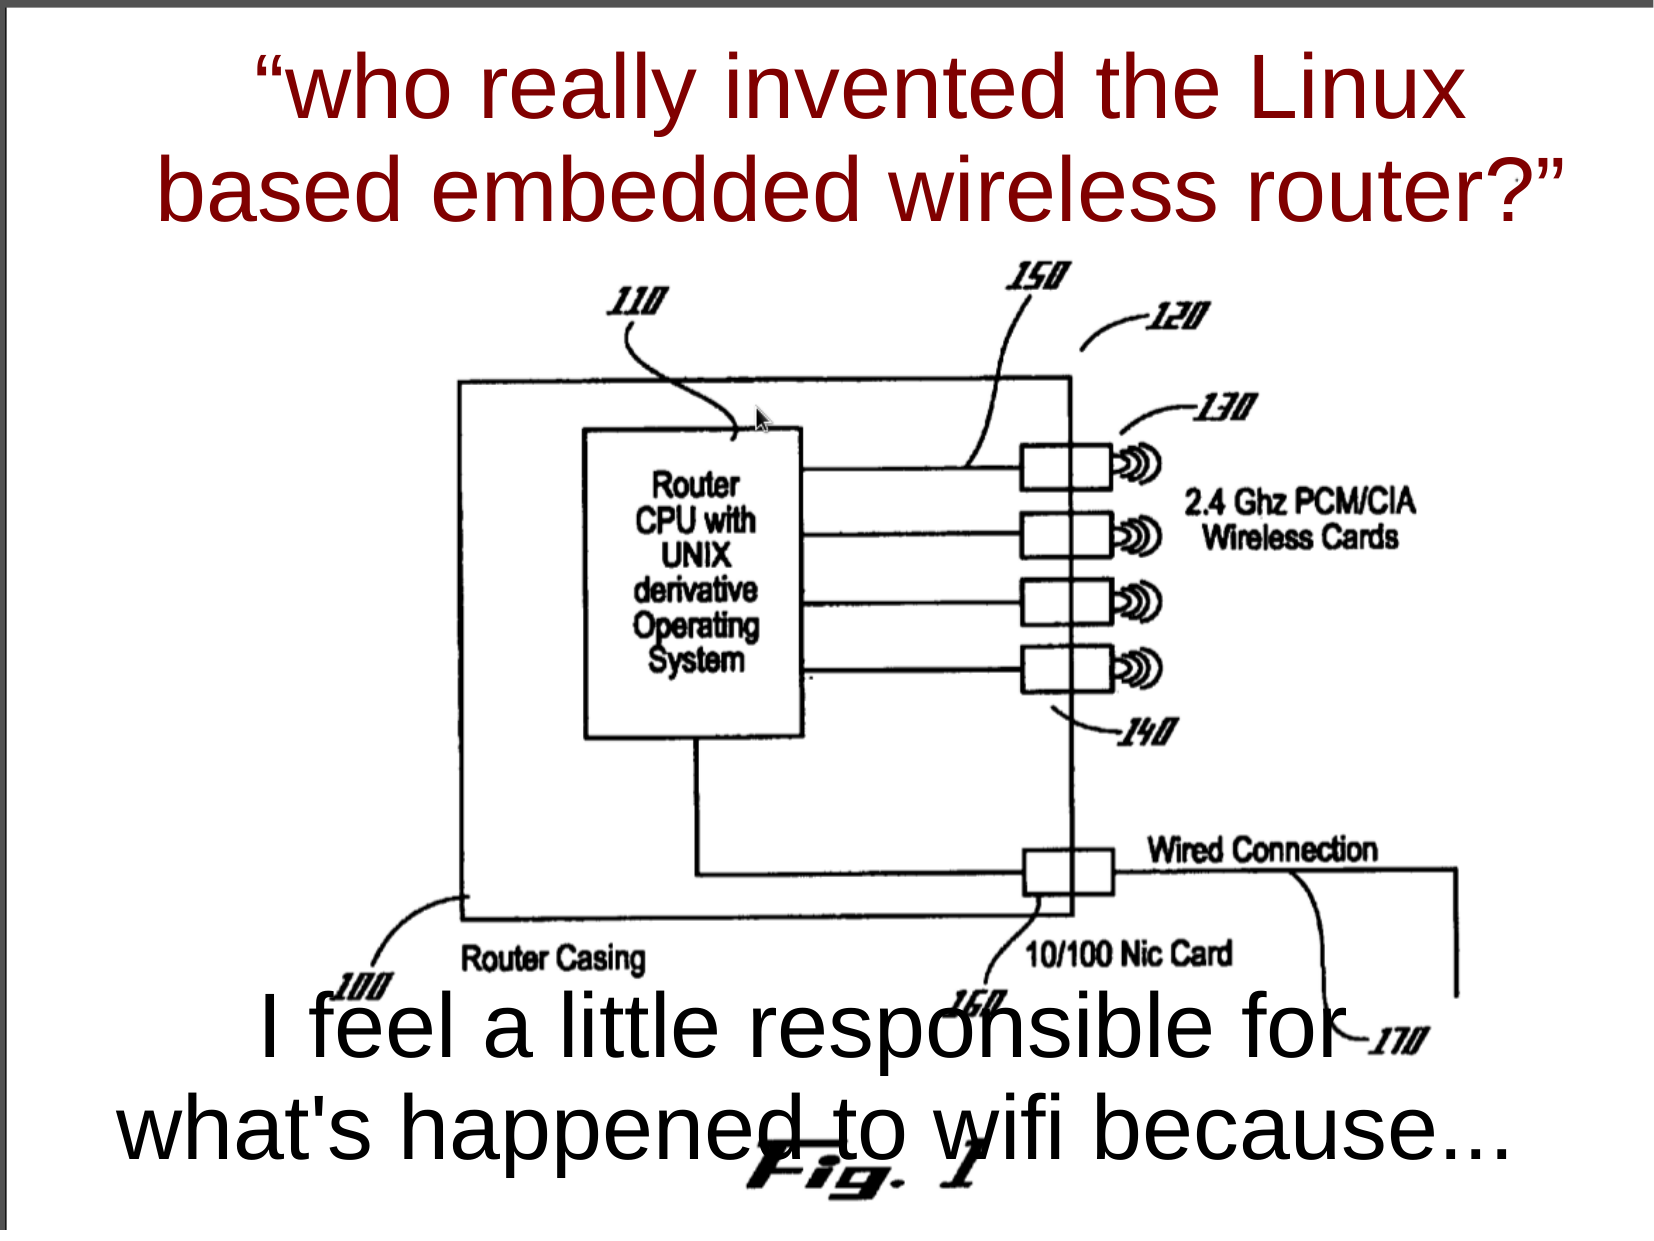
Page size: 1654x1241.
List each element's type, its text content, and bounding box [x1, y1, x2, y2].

title I feel a little responsible for what's happened to wifi because... [105, 968, 1529, 1186]
title “who really invented the Linux based embedded wireless router?” [150, 30, 1574, 247]
picture [0, 0, 1654, 1241]
